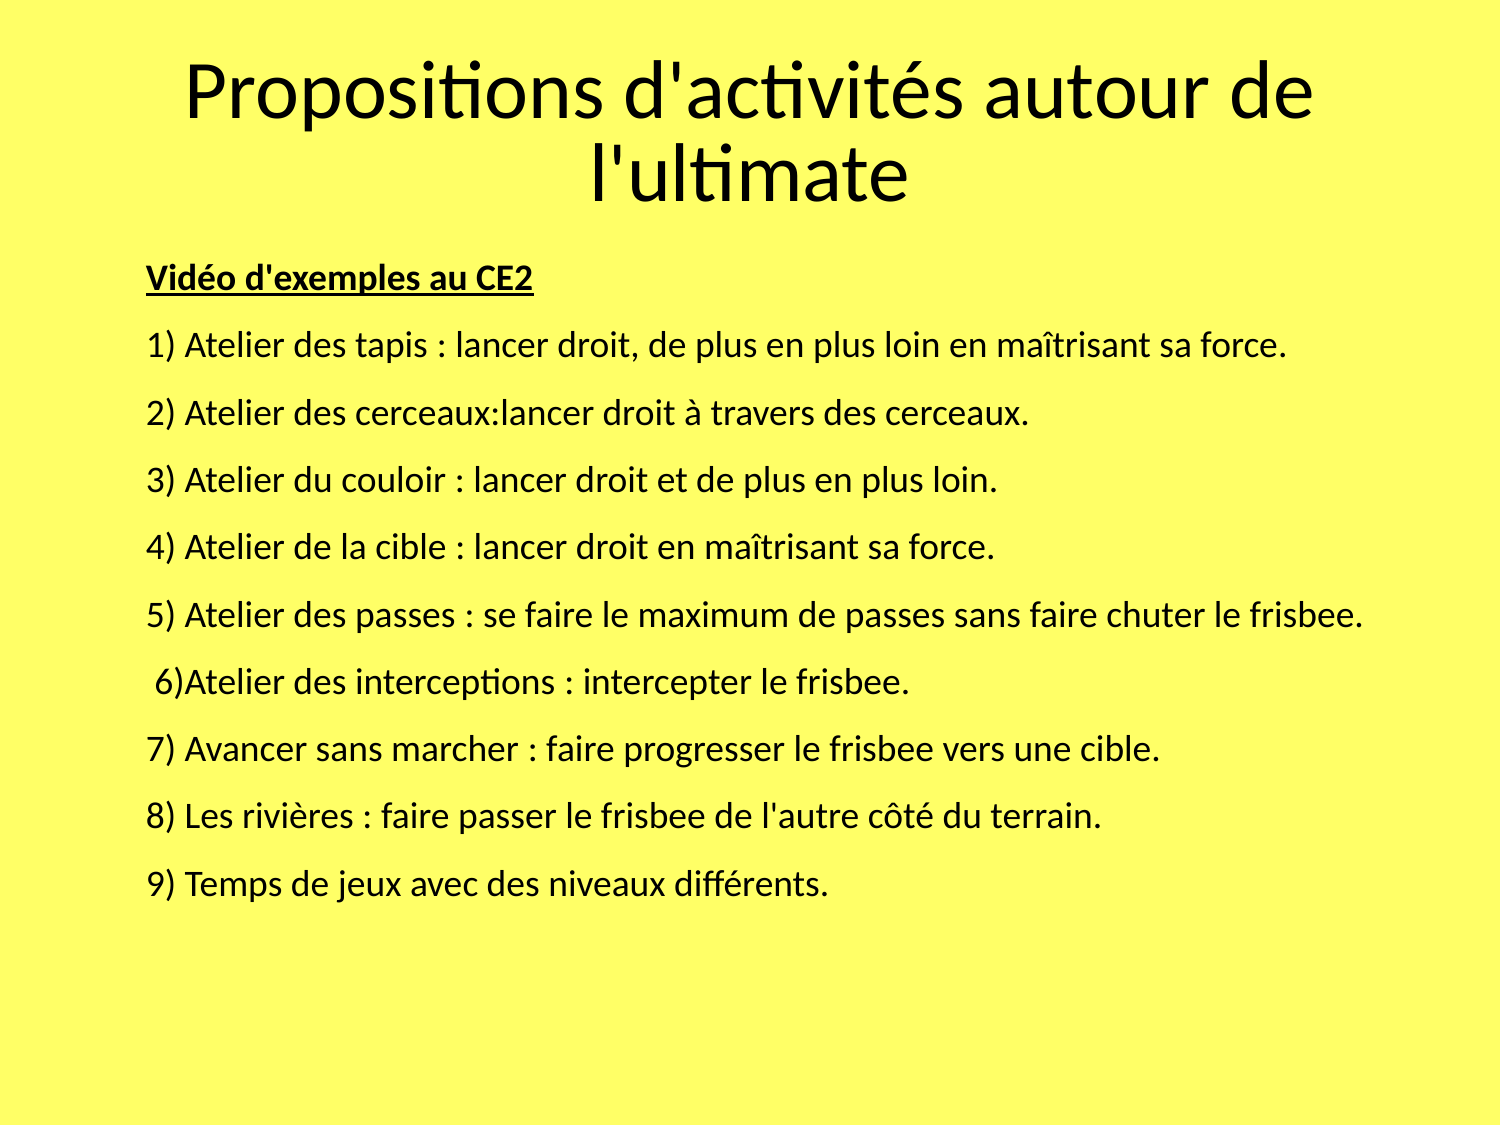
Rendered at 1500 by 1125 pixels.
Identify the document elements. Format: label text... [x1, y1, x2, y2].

list Vidéo d'exemples au CE2 1) Atelier des tapis : lancer droit, de plus en plus loin en maîtrisant sa force. 2) Atelier des cerceaux:lancer droit à travers des cerceaux. 3) Atelier du couloir : lancer droit et de plus en plus loin. 4) Atelier de la cible : lancer droit en maîtrisant sa force. 5) Atelier des passes : se faire le maximum de passes sans faire chuter le frisbee. 6)Atelier des interceptions : intercepter le frisbee. 7) Avancer sans marcher : faire progresser le frisbee vers une cible. 8) Les rivières : faire passer le frisbee de l'autre côté du terrain. 9) Temps de jeux avec des niveaux différents. [75, 262, 1425, 1005]
title Propositions d'activités autour de l'ultimate [75, 37, 1425, 241]
